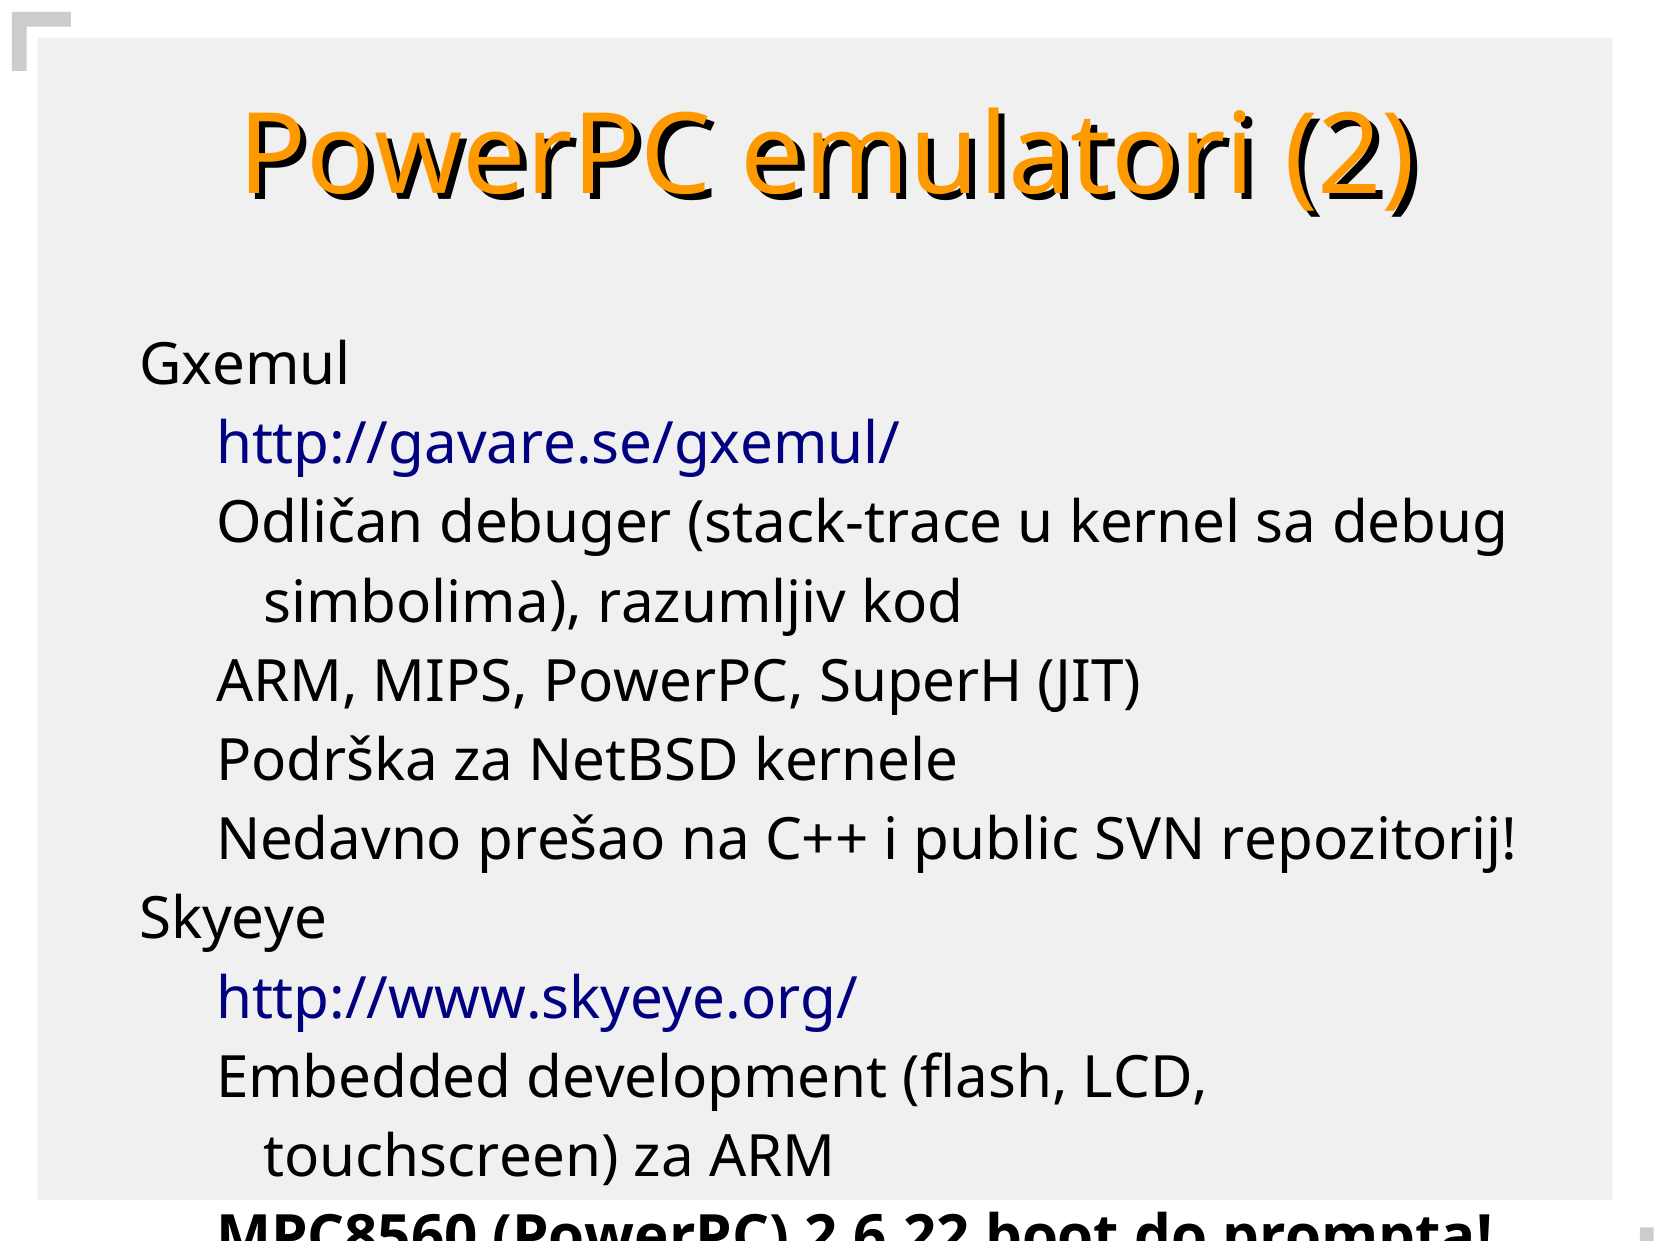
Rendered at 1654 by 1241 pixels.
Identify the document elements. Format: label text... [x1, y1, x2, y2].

list Gxemul http://gavare.se/gxemul/ Odličan debuger (stack-trace u kernel sa debug simbolima), razumljiv kod ARM, MIPS, PowerPC, SuperH (JIT) Podrška za NetBSD kernele Nedavno prešao na C++ i public SVN repozitorij! Skyeye http://www.skyeye.org/ Embedded development (flash, LCD, touchscreen) za ARM MPC8560 (PowerPC) 2.6.22 boot do prompta! [121, 322, 1561, 1132]
title PowerPC emulatori (2) [121, 46, 1534, 254]
